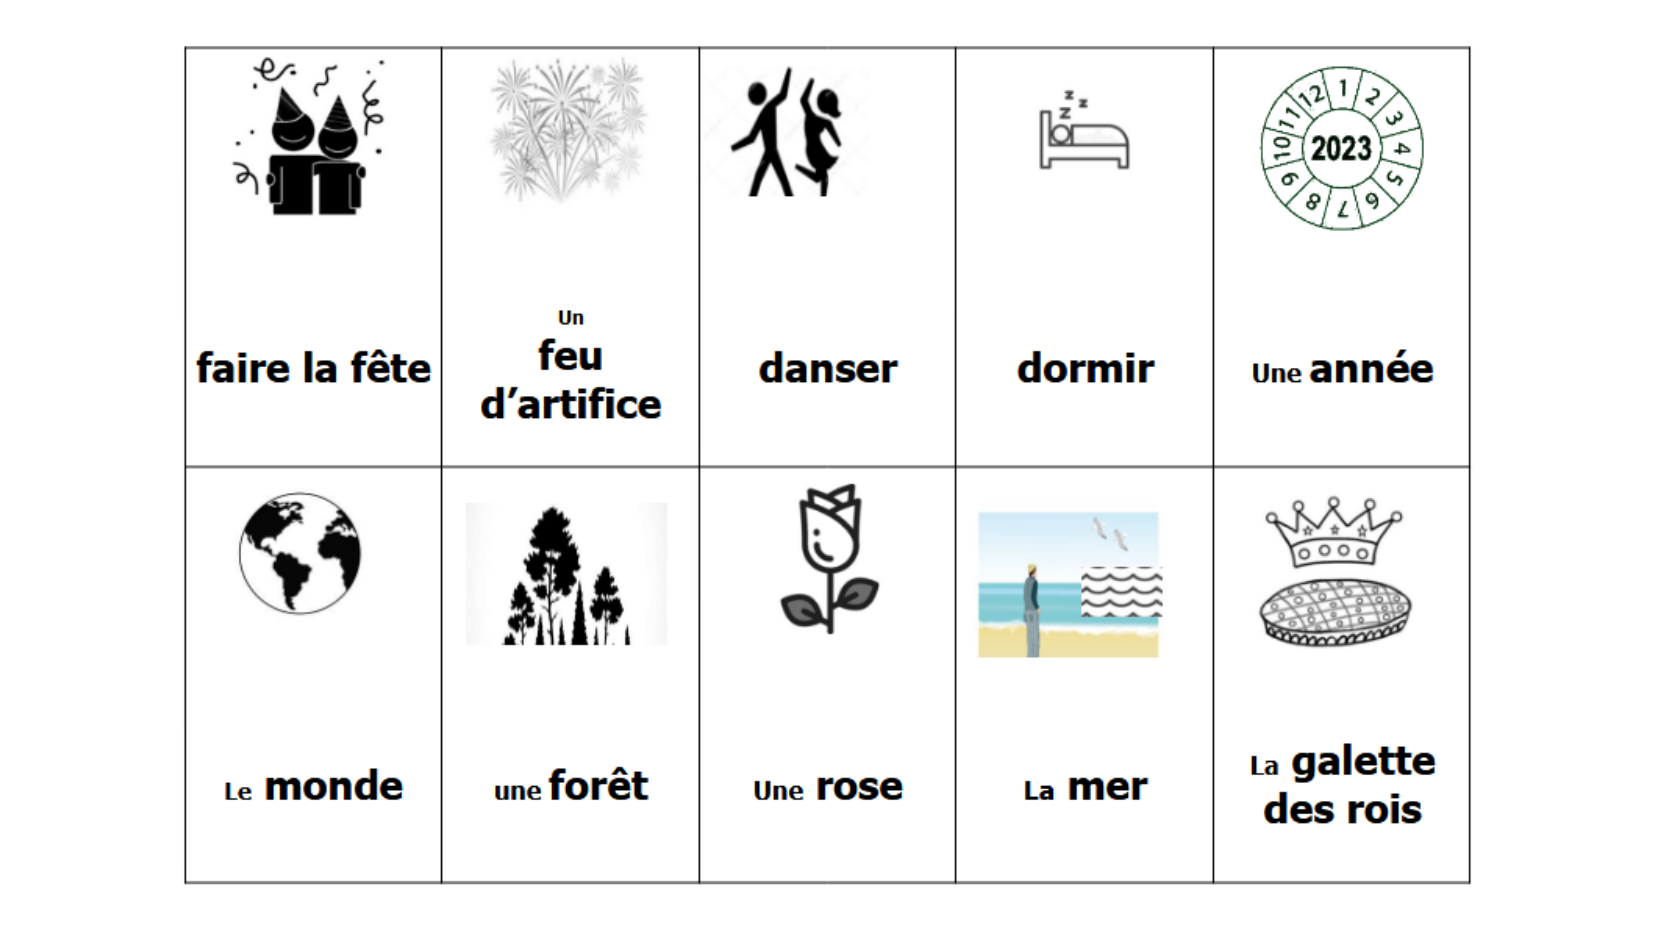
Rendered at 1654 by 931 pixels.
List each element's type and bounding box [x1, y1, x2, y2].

picture [177, 34, 1477, 897]
